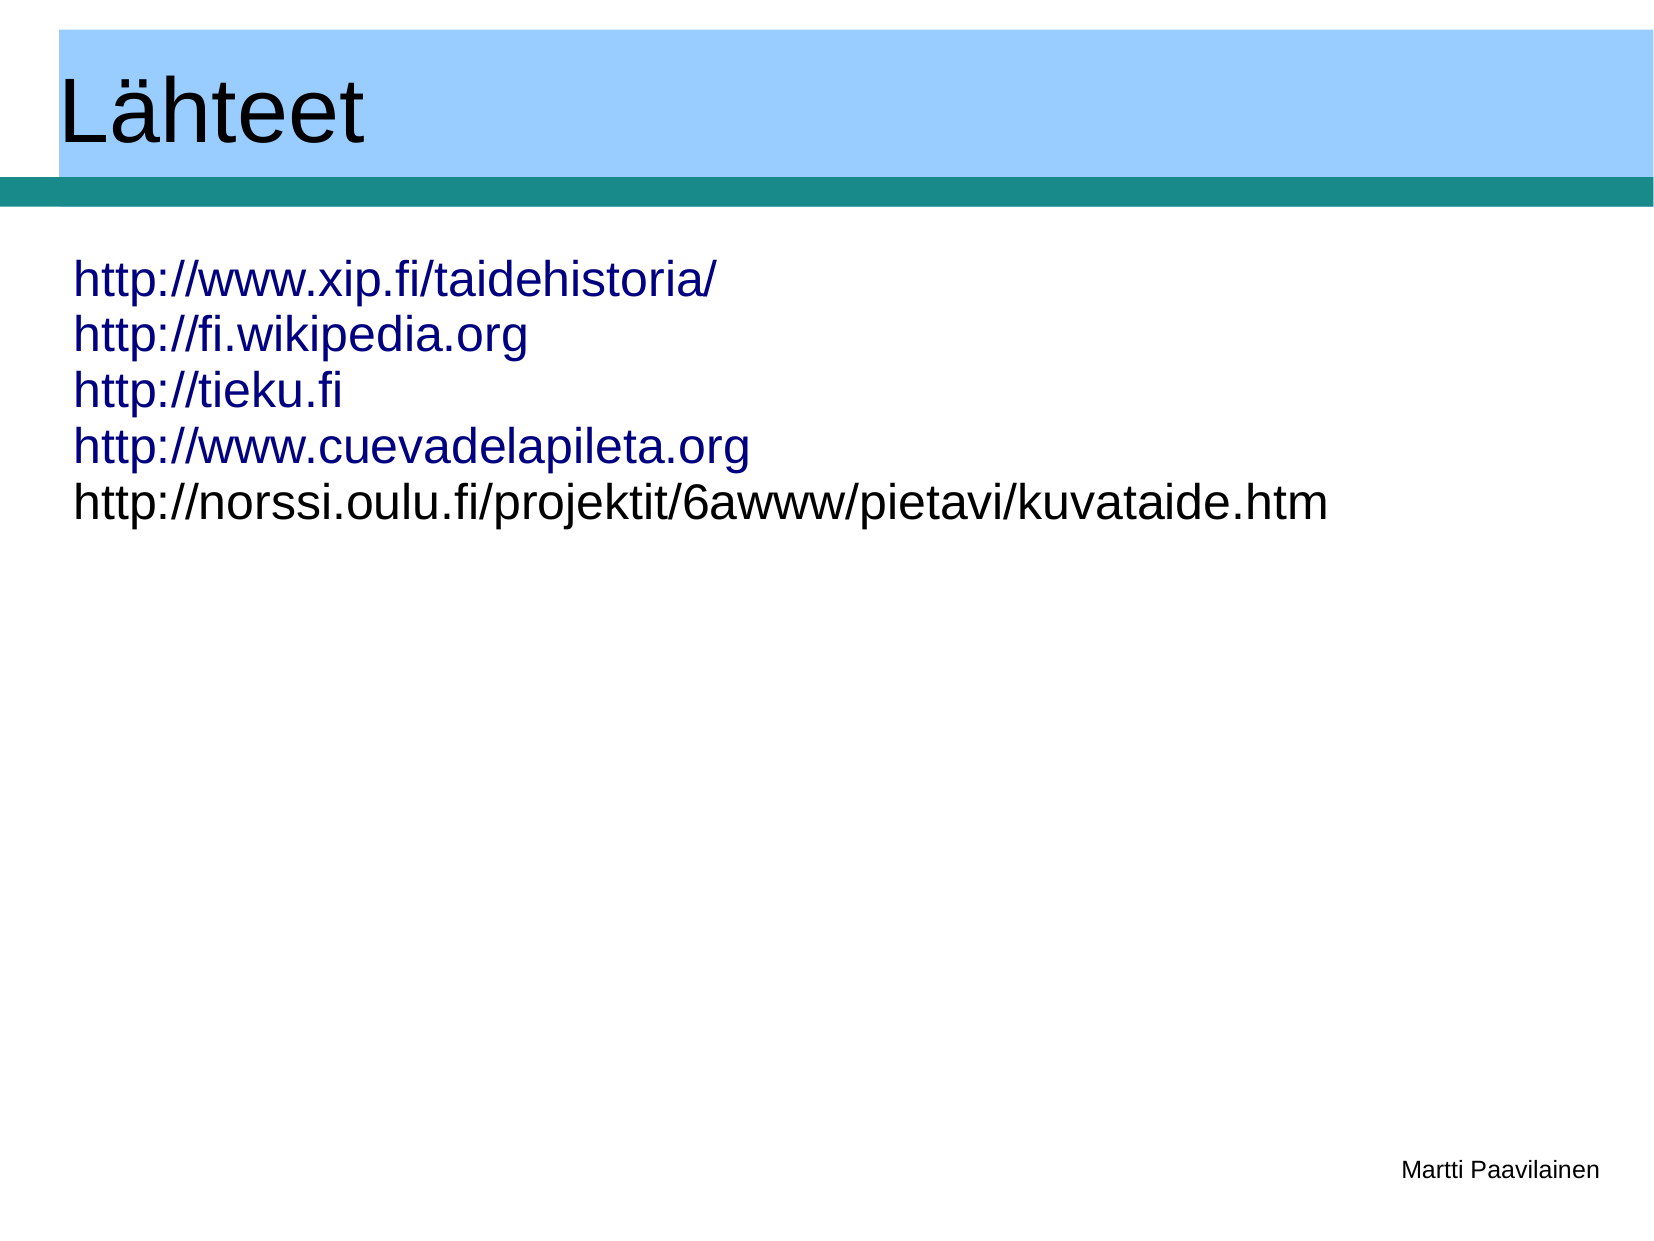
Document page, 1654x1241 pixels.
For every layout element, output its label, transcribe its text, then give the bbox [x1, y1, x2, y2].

title Martti Paavilainen [1387, 1128, 1601, 1211]
text_box http://www.xip.fi/taidehistoria/ http://fi.wikipedia.org http://tieku.fi http://www.cuevadelapileta.org http://norssi.oulu.fi/projektit/6awww/pietavi/kuvataide.htm [59, 243, 1625, 1063]
title Lähteet [59, 14, 1654, 177]
text_box [0, 177, 1654, 207]
